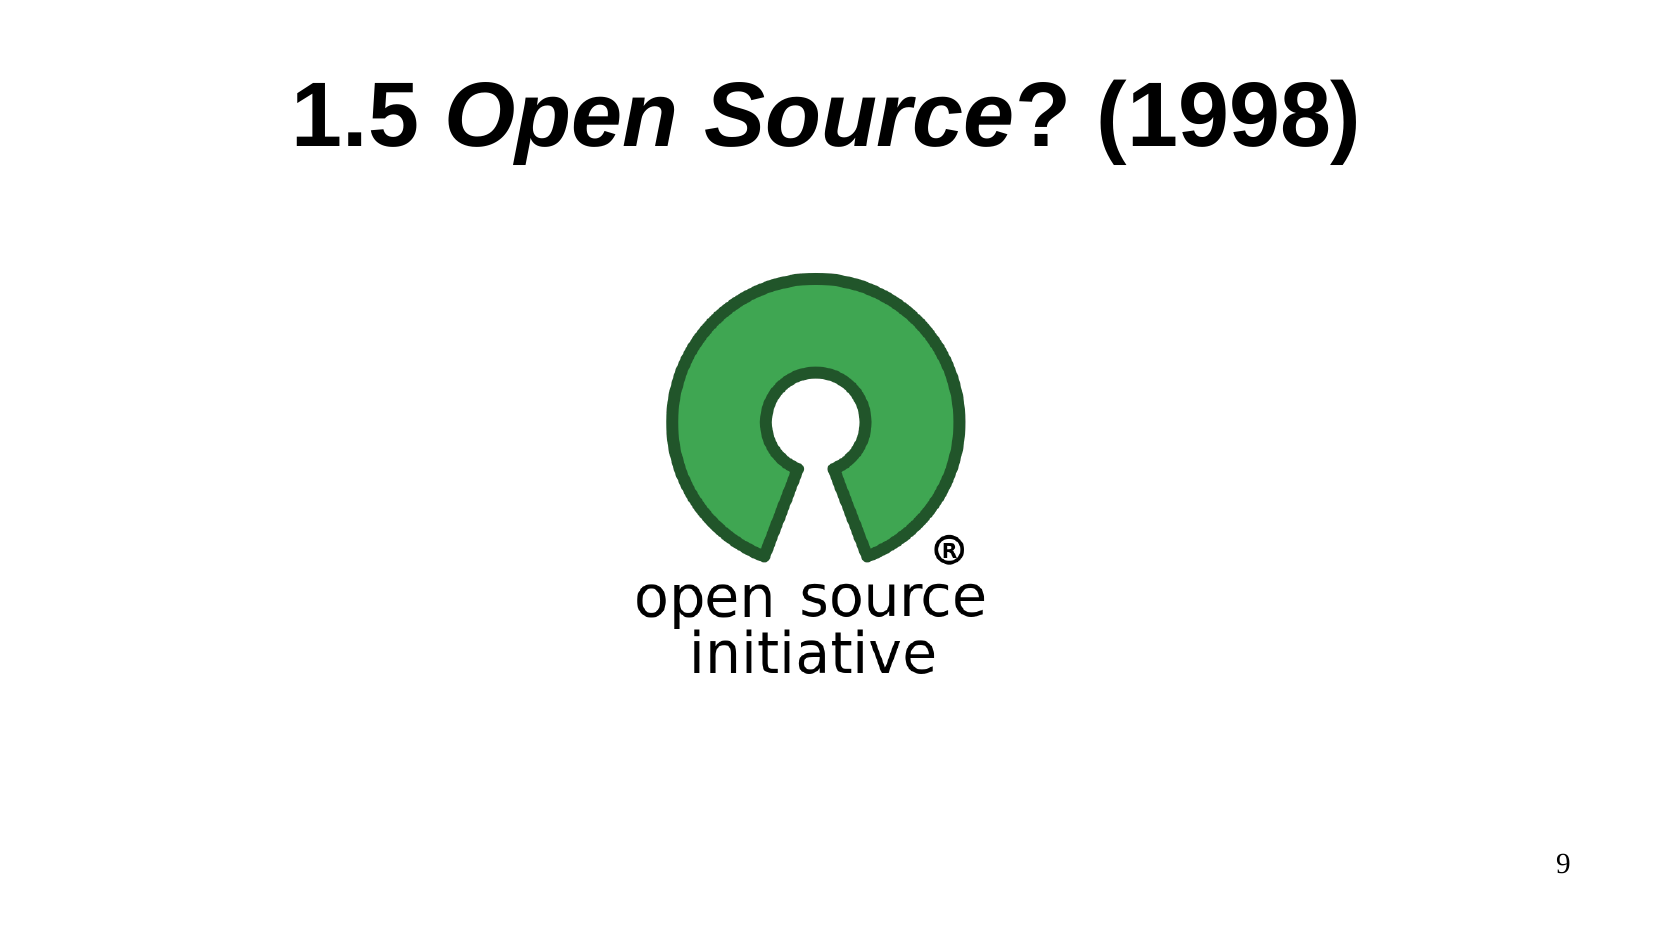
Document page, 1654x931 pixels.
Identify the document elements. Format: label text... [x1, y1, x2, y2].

picture [619, 217, 1001, 758]
title 1.5 Open Source? (1998) [82, 37, 1571, 193]
